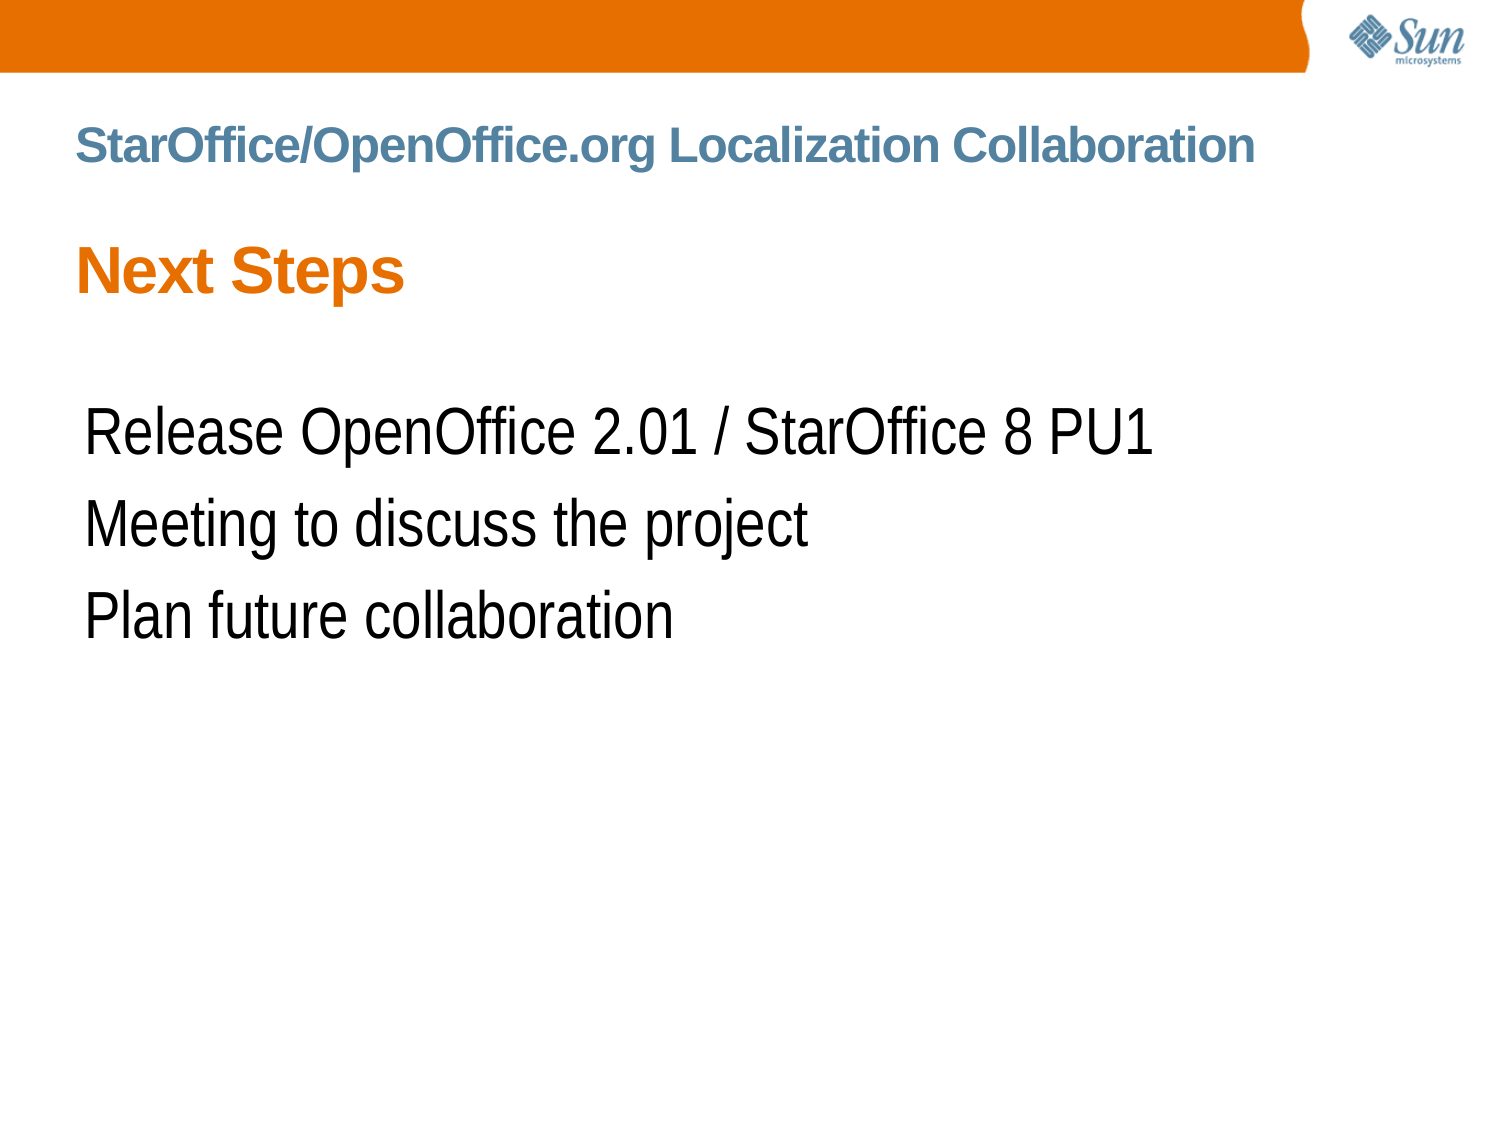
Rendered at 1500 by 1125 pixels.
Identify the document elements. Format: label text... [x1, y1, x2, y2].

picture [0, 0, 1500, 75]
list Release OpenOffice 2.01 / StarOffice 8 PU1 Meeting to discuss the project Plan future collaboration [64, 298, 1402, 1125]
title StarOffice/OpenOffice.org Localization Collaboration Next Steps [75, 122, 1438, 315]
